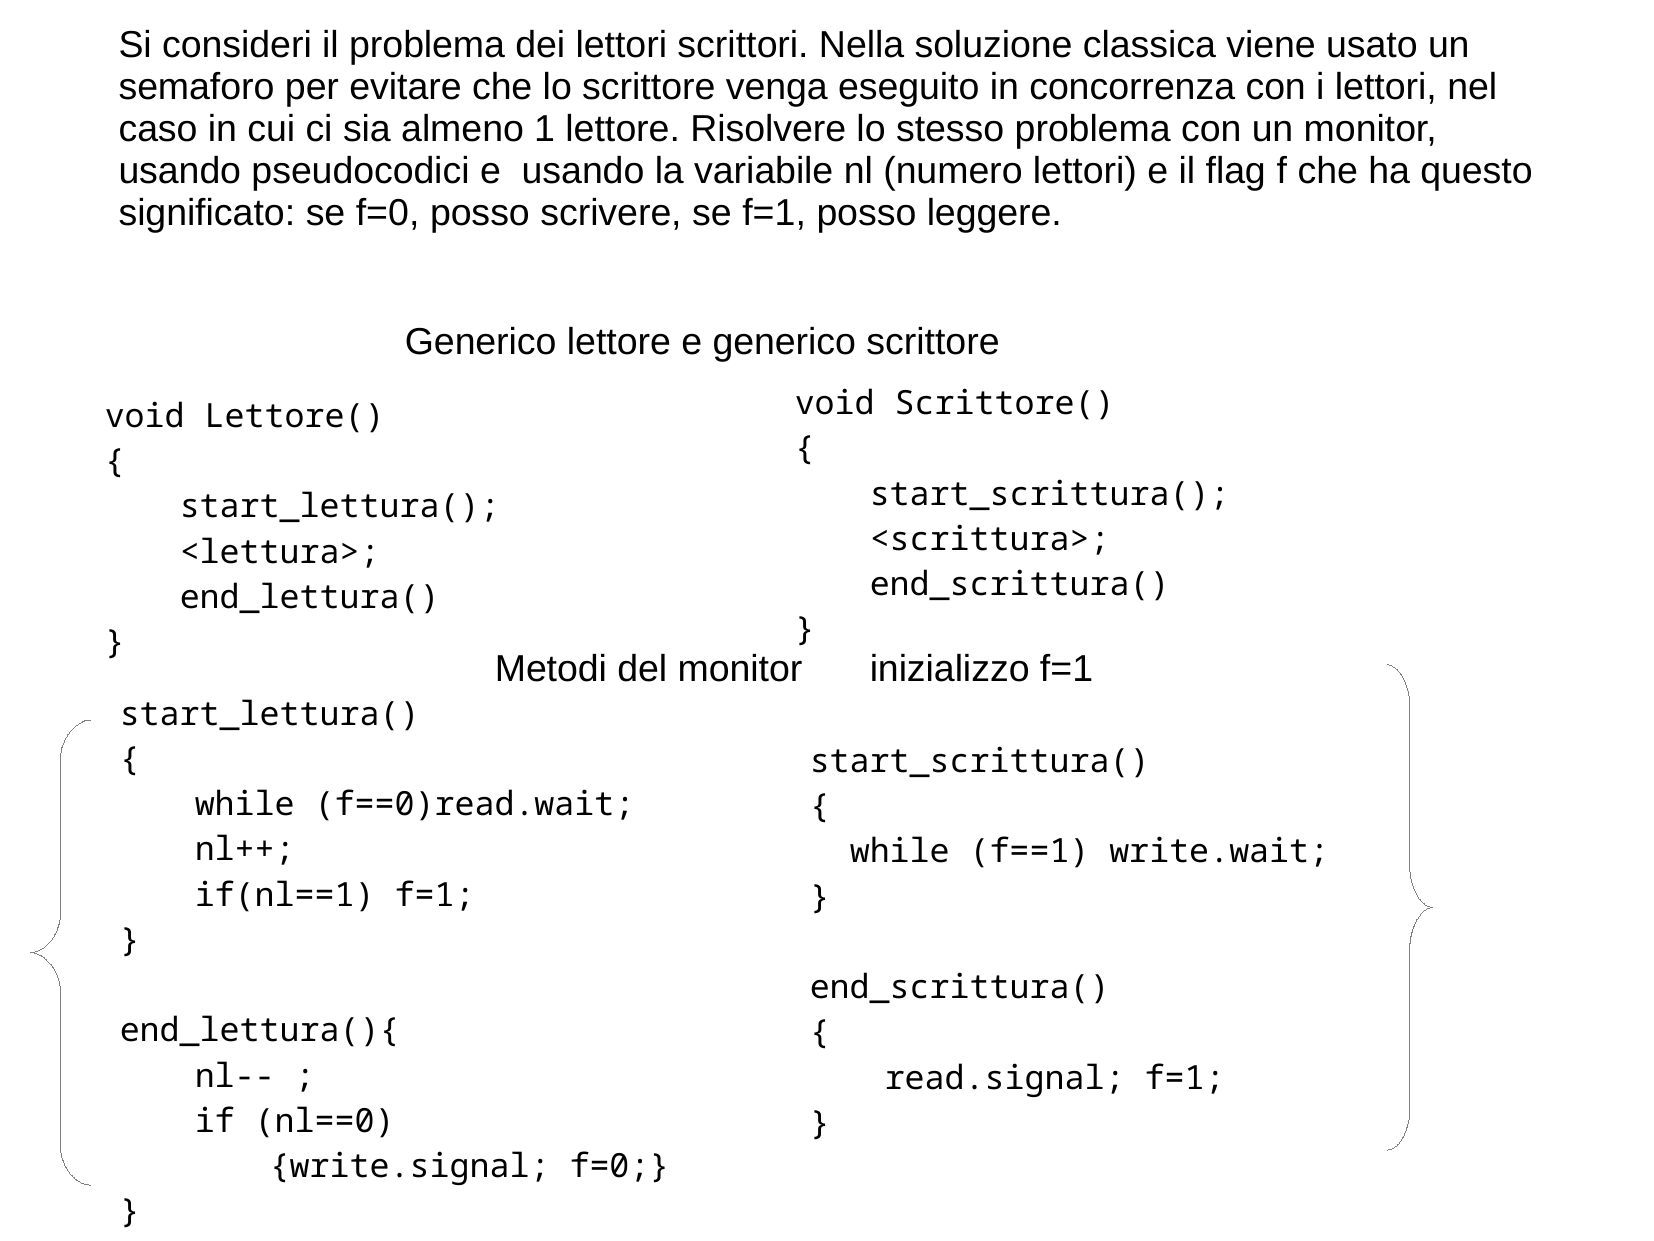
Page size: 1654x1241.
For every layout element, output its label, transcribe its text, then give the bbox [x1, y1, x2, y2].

text_box Si consideri il problema dei lettori scrittori. Nella soluzione classica viene usato un semaforo per evitare che lo scrittore venga eseguito in concorrenza con i lettori, nel caso in cui ci sia almeno 1 lettore. Risolvere lo stesso problema con un monitor, usando pseudocodici e usando la variabile nl (numero lettori) e il flag f che ha questo significato: se f=0, posso scrivere, se f=1, posso leggere. [30, 16, 1561, 242]
text_box Metodi del monitor inizializzo f=1 [480, 639, 1396, 697]
text_box start_lettura() { while (f==0)read.wait; nl++; if(nl==1) f=1; } end_lettura(){ nl-- ; if (nl==0) {write.signal; f=0;} } [105, 682, 706, 1163]
text_box void Lettore() { start_lettura(); <lettura>; end_lettura() } [90, 384, 601, 671]
text_box void Scrittore() { start_scrittura(); <scrittura>; end_scrittura() } [780, 371, 1321, 620]
text_box start_scrittura() { while (f==1) write.wait; } end_scrittura() { read.signal; f=1; } [795, 729, 1351, 1094]
text_box Generico lettore e generico scrittore [390, 312, 1519, 370]
